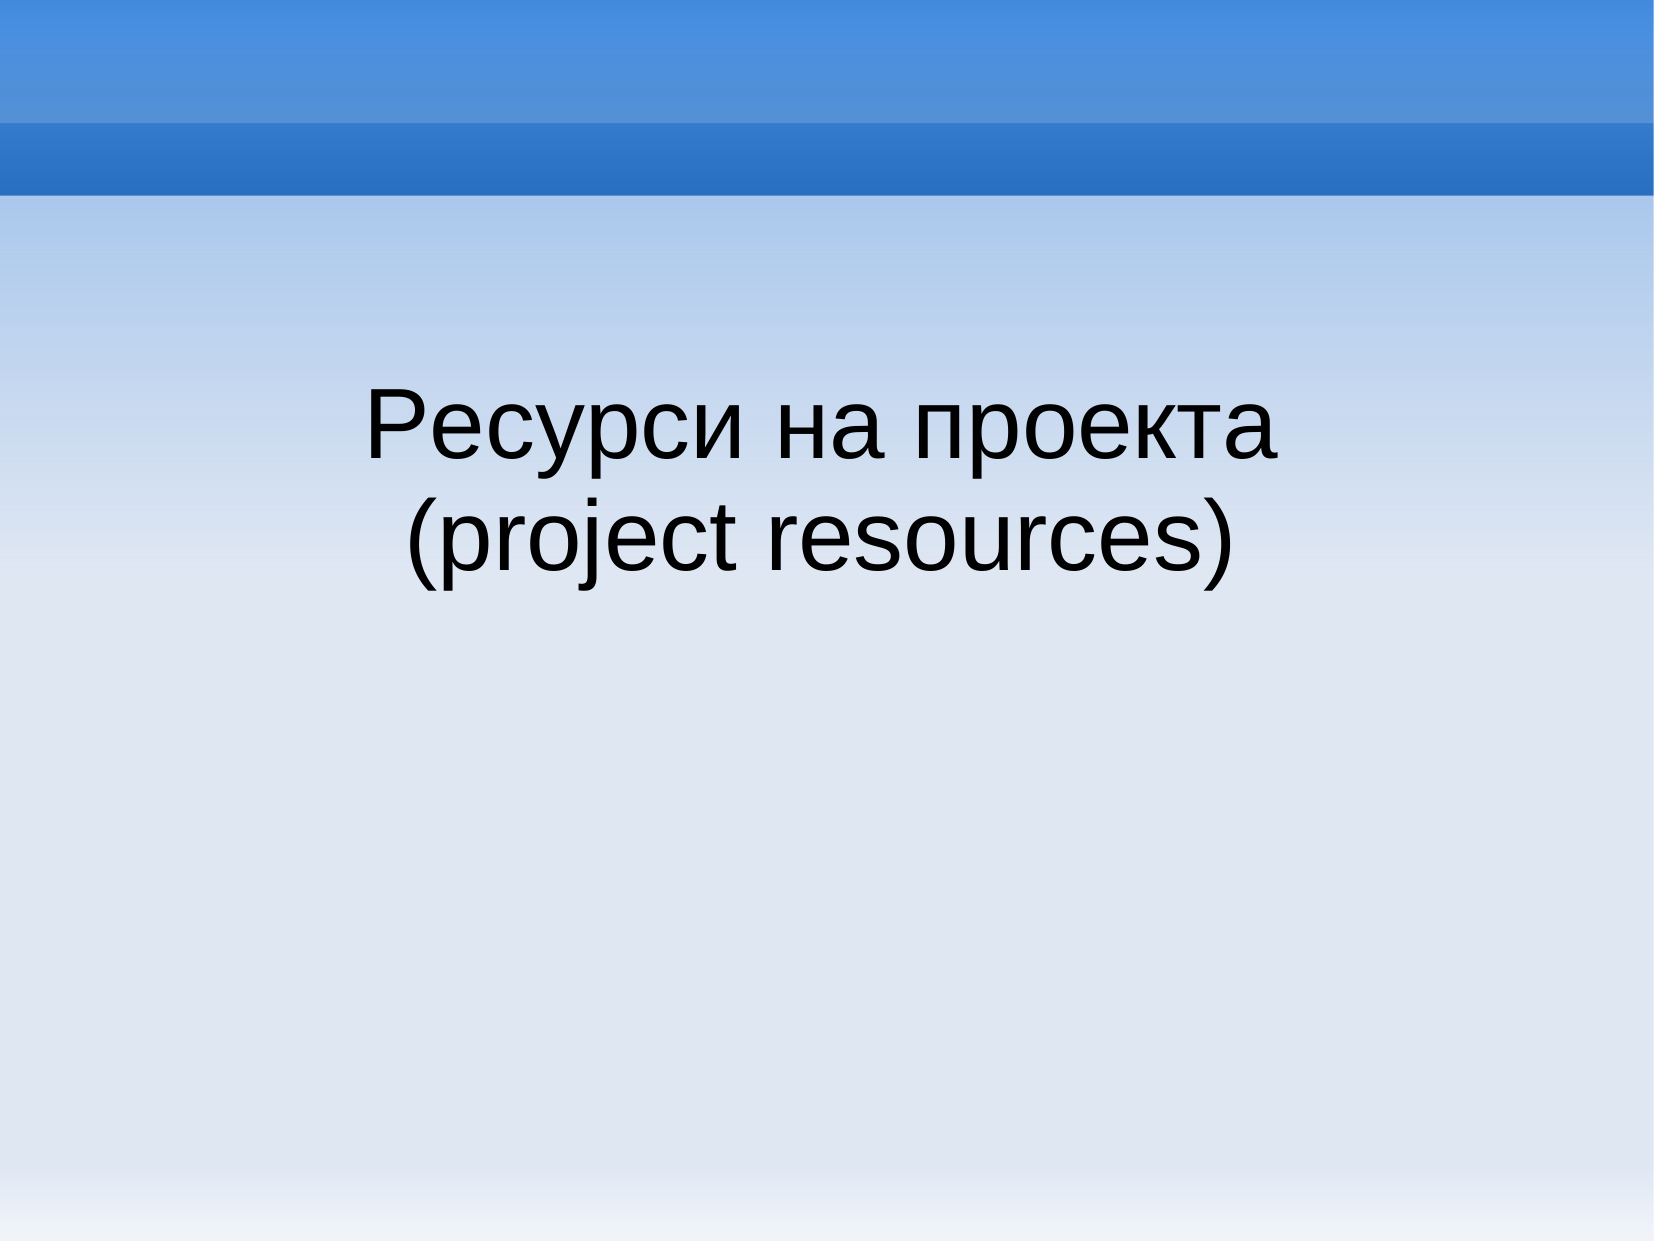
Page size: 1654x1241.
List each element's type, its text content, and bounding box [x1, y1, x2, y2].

picture [0, 0, 1654, 1241]
subtitle Ресурси на проекта (project resources) [76, 0, 1565, 1109]
